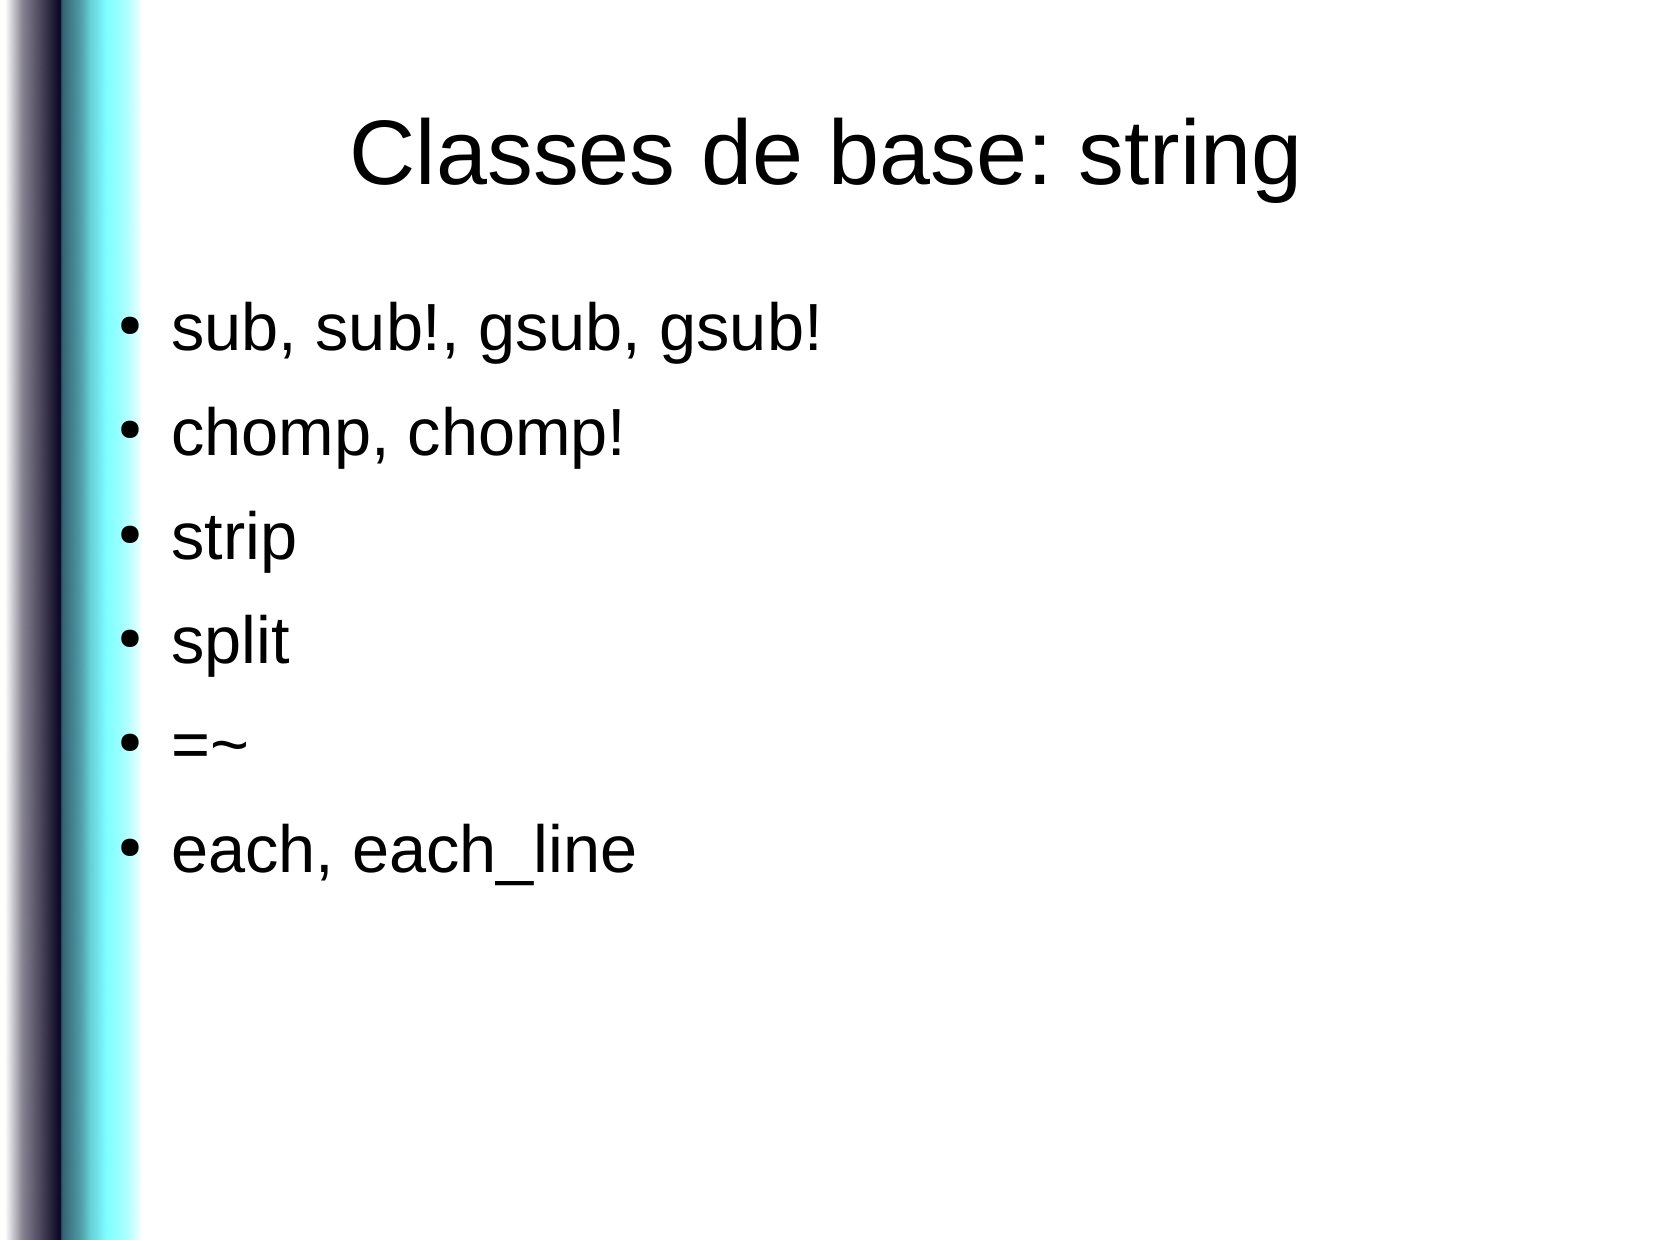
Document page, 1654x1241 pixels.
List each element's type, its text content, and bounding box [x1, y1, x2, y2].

title Classes de base: string [82, 49, 1571, 257]
picture [0, 0, 1654, 1240]
list sub, sub!, gsub, gsub! chomp, chomp! strip split =~ each, each_line [82, 290, 1571, 1109]
